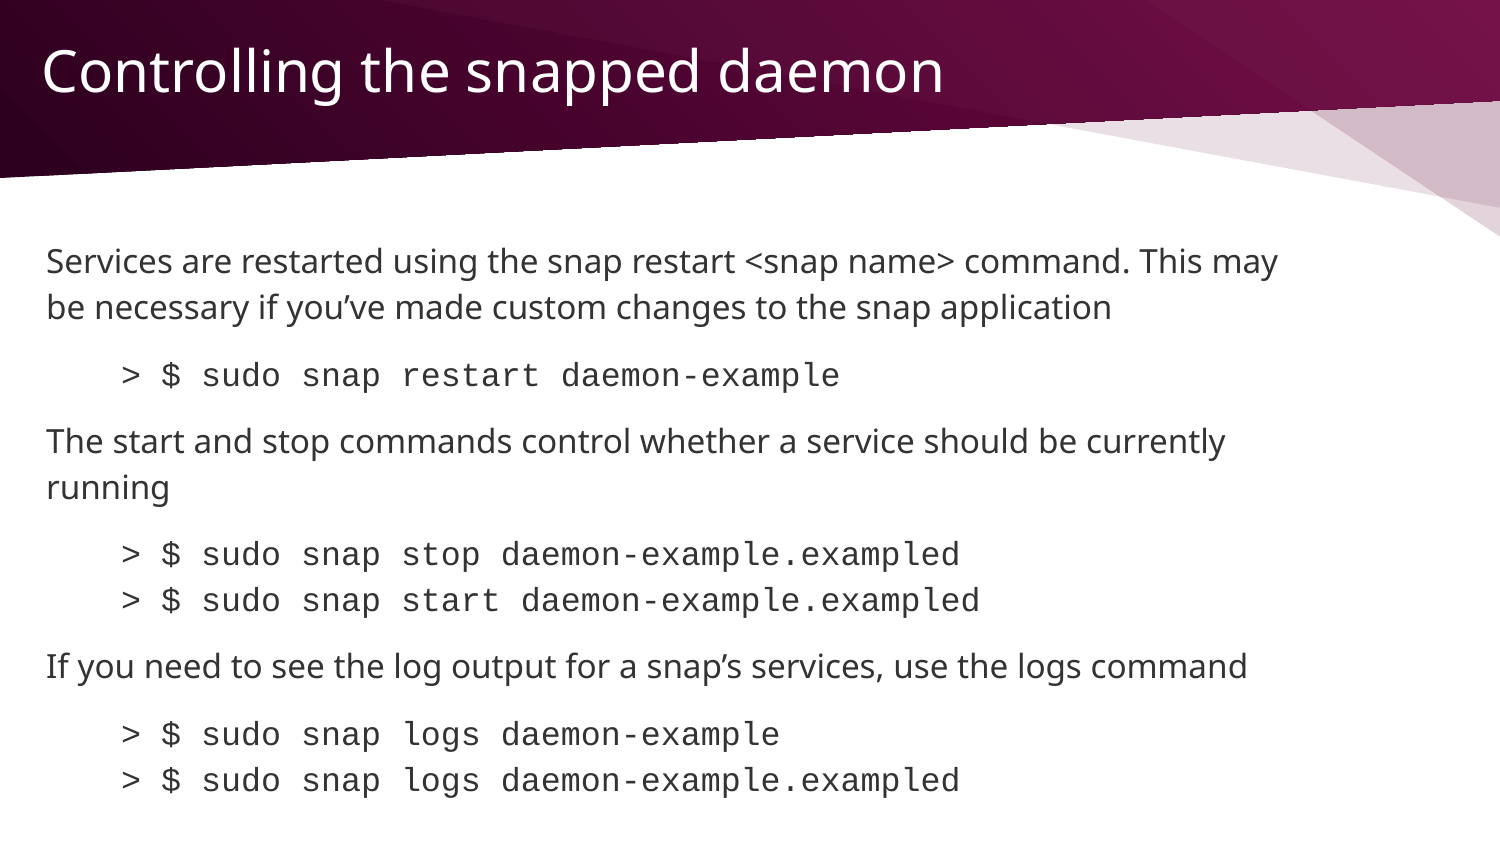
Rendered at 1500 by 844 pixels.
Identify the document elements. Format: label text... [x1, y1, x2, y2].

title Controlling the snapped daemon [41, 5, 1336, 134]
list Services are restarted using the snap restart <snap name> command. This may be necessary if you’ve made custom changes to the snap application > $ sudo snap restart daemon-example The start and stop commands control whether a service should be currently running > $ sudo snap stop daemon-example.exampled > $ sudo snap start daemon-example.exampled If you need to see the log output for a snap’s services, use the logs command > $ sudo snap logs daemon-example > $ sudo snap logs daemon-example.exampled [35, 229, 1324, 789]
